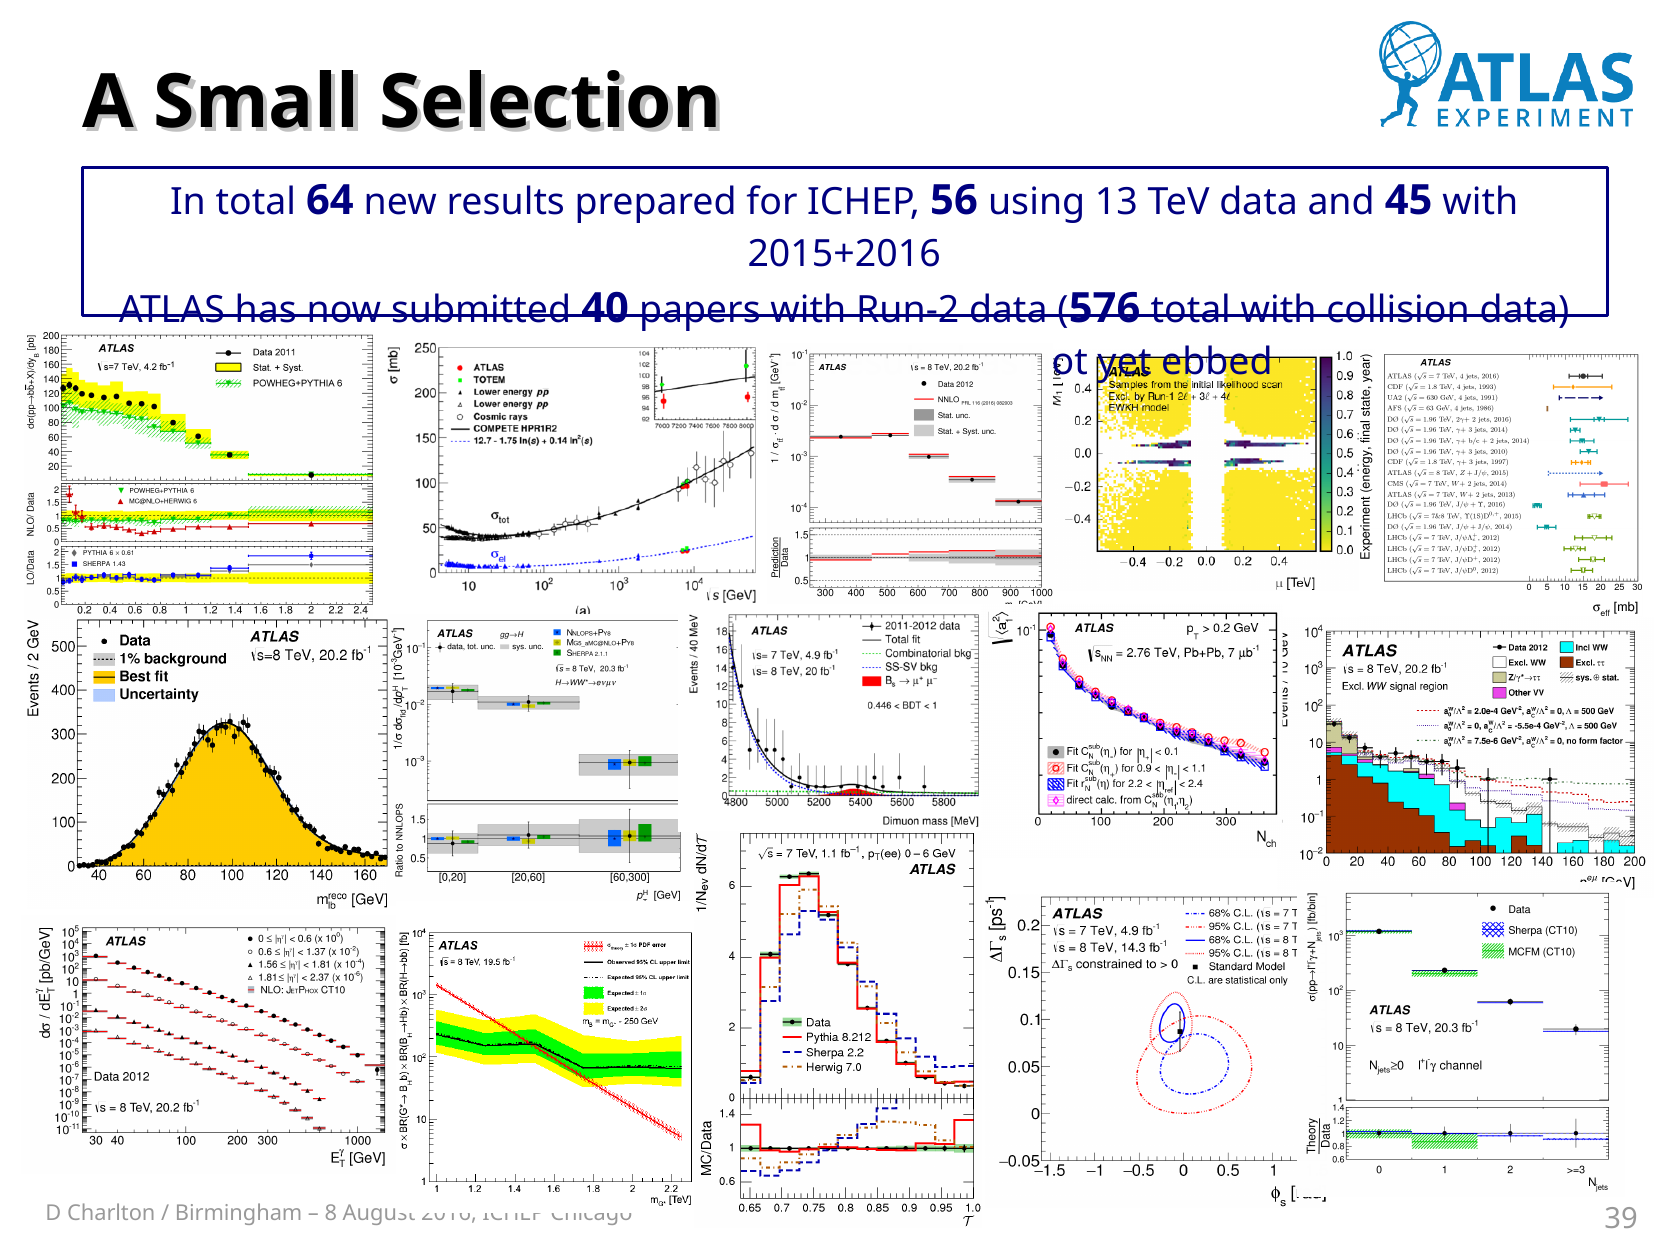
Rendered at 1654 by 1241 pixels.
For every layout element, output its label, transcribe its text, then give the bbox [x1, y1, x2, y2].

text_box In total 64 new results prepared for ICHEP, 56 using 13 TeV data and 45 with 2015+2016 ATLAS has now submitted 40 papers with Run-2 data (576 total with collision data) The flood-tide of Run-1 results has not yet ebbed [71, 162, 1617, 319]
title A Small Selection [82, 49, 1331, 148]
picture [1211, 356, 1223, 372]
picture [1254, 356, 1266, 372]
picture [1188, 356, 1200, 372]
picture [21, 331, 1654, 1228]
picture [1379, 21, 1633, 127]
